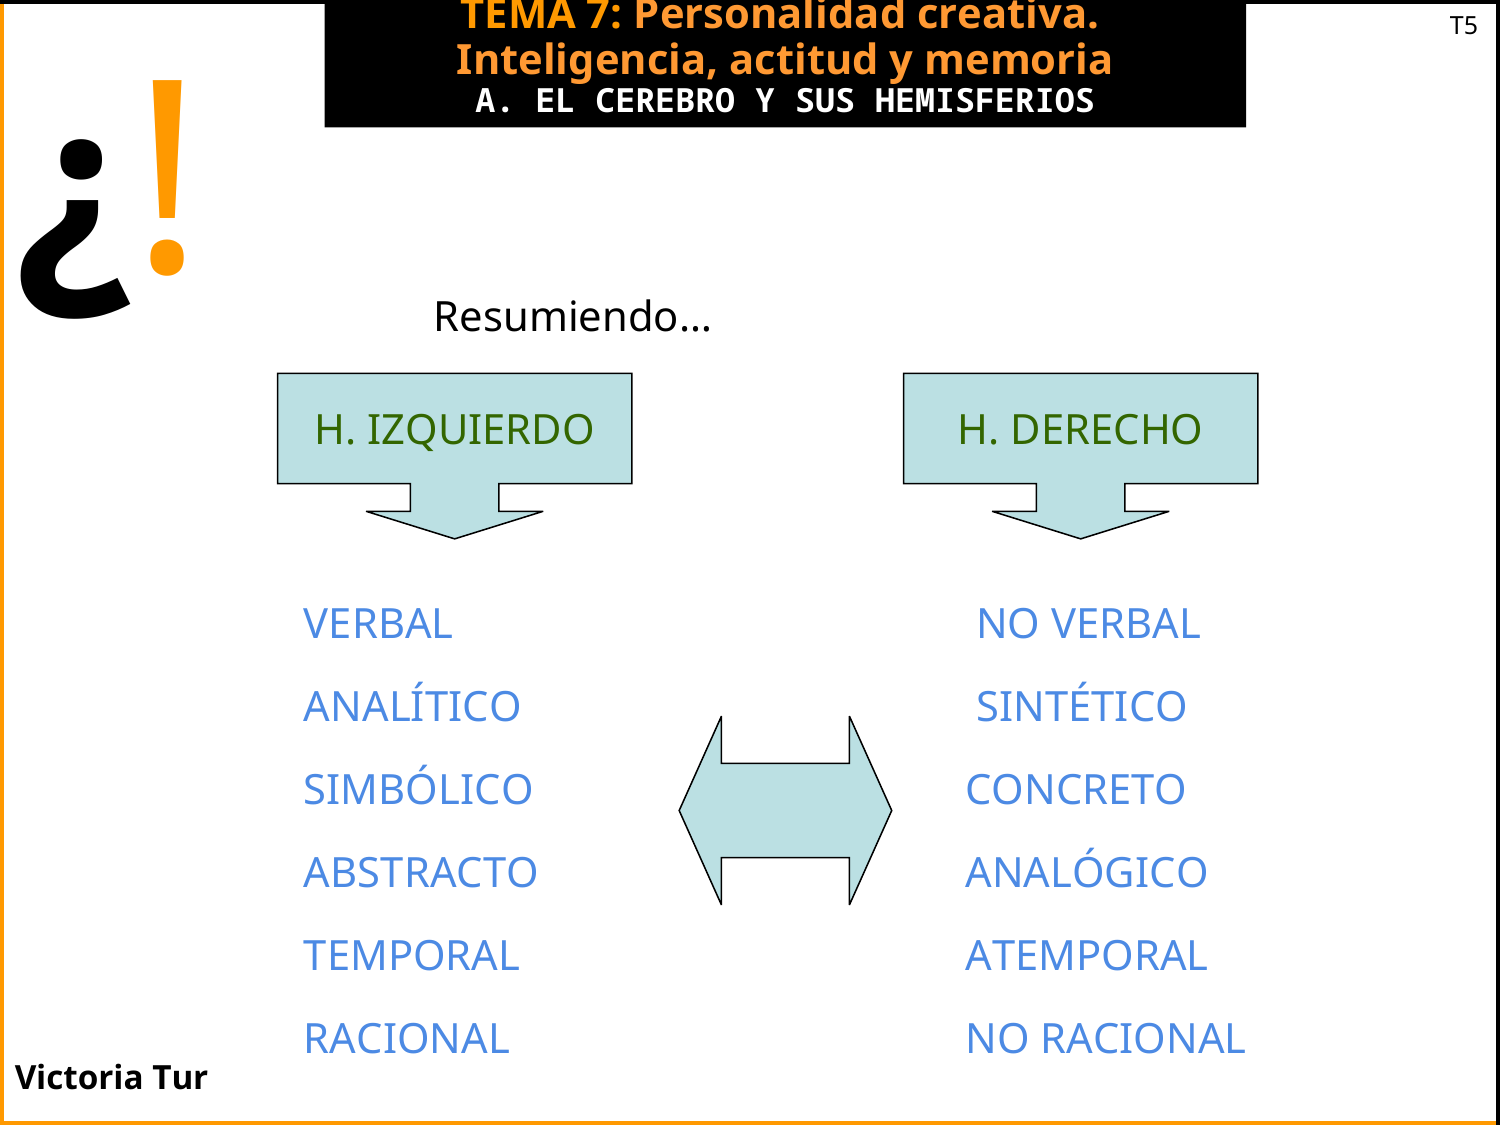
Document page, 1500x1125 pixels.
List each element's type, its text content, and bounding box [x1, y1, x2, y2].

text_box H. DERECHO [903, 373, 1258, 539]
text_box Resumiendo… [419, 278, 774, 352]
text_box T5 [1435, 0, 1500, 50]
text_box NO VERBAL SINTÉTICO CONCRETO ANALÓGICO ATEMPORAL NO RACIONAL [950, 586, 1341, 1074]
text_box VERBAL ANALÍTICO SIMBÓLICO ABSTRACTO TEMPORAL RACIONAL [289, 586, 632, 1074]
text_box [679, 716, 892, 905]
text_box H. IZQUIERDO [277, 373, 632, 539]
